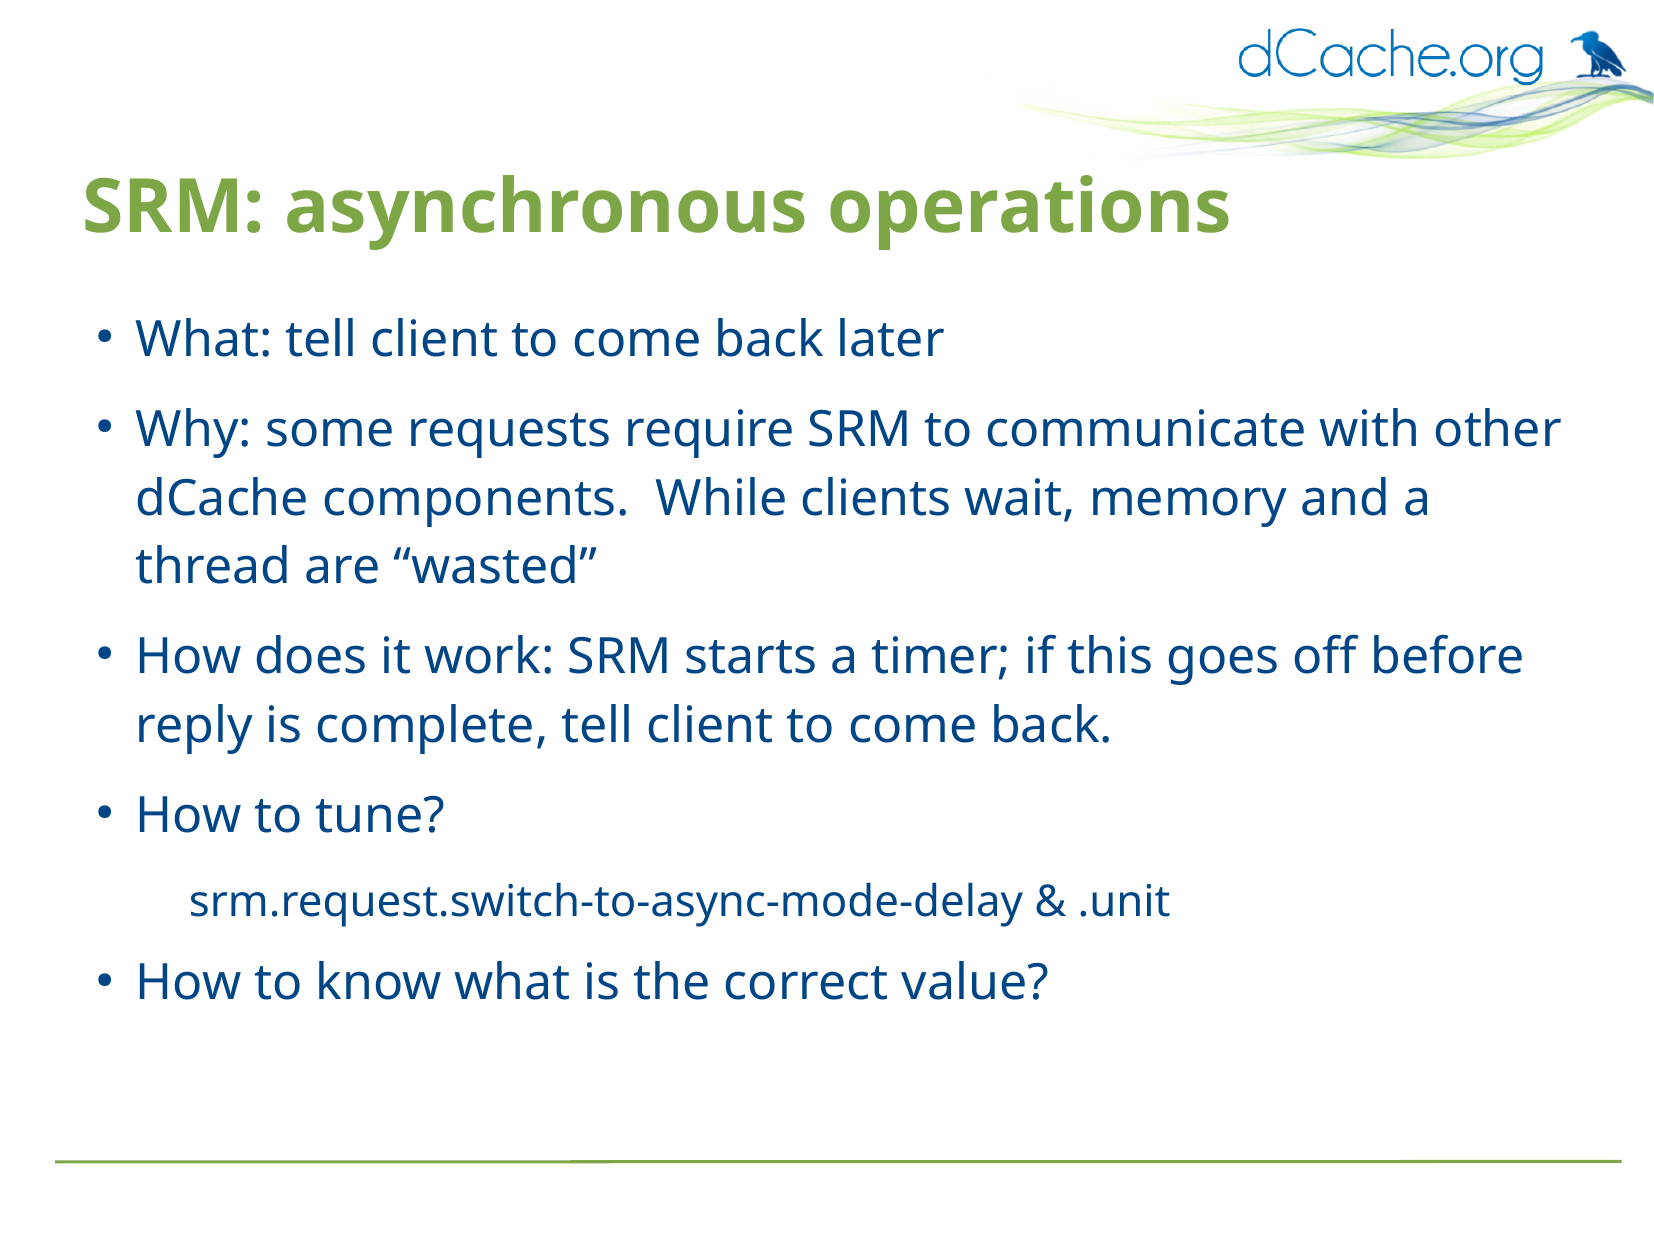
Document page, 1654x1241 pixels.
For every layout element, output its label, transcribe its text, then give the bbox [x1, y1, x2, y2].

title SRM: asynchronous operations [82, 155, 1605, 252]
picture [956, 16, 1654, 169]
list What: tell client to come back later Why: some requests require SRM to communicate with other dCache components. While clients wait, memory and a thread are “wasted” How does it work: SRM starts a timer; if this goes off before reply is complete, tell client to come back. How to tune? srm.request.switch-to-async-mode-delay & .unit How to know what is the correct value? [82, 302, 1571, 1023]
